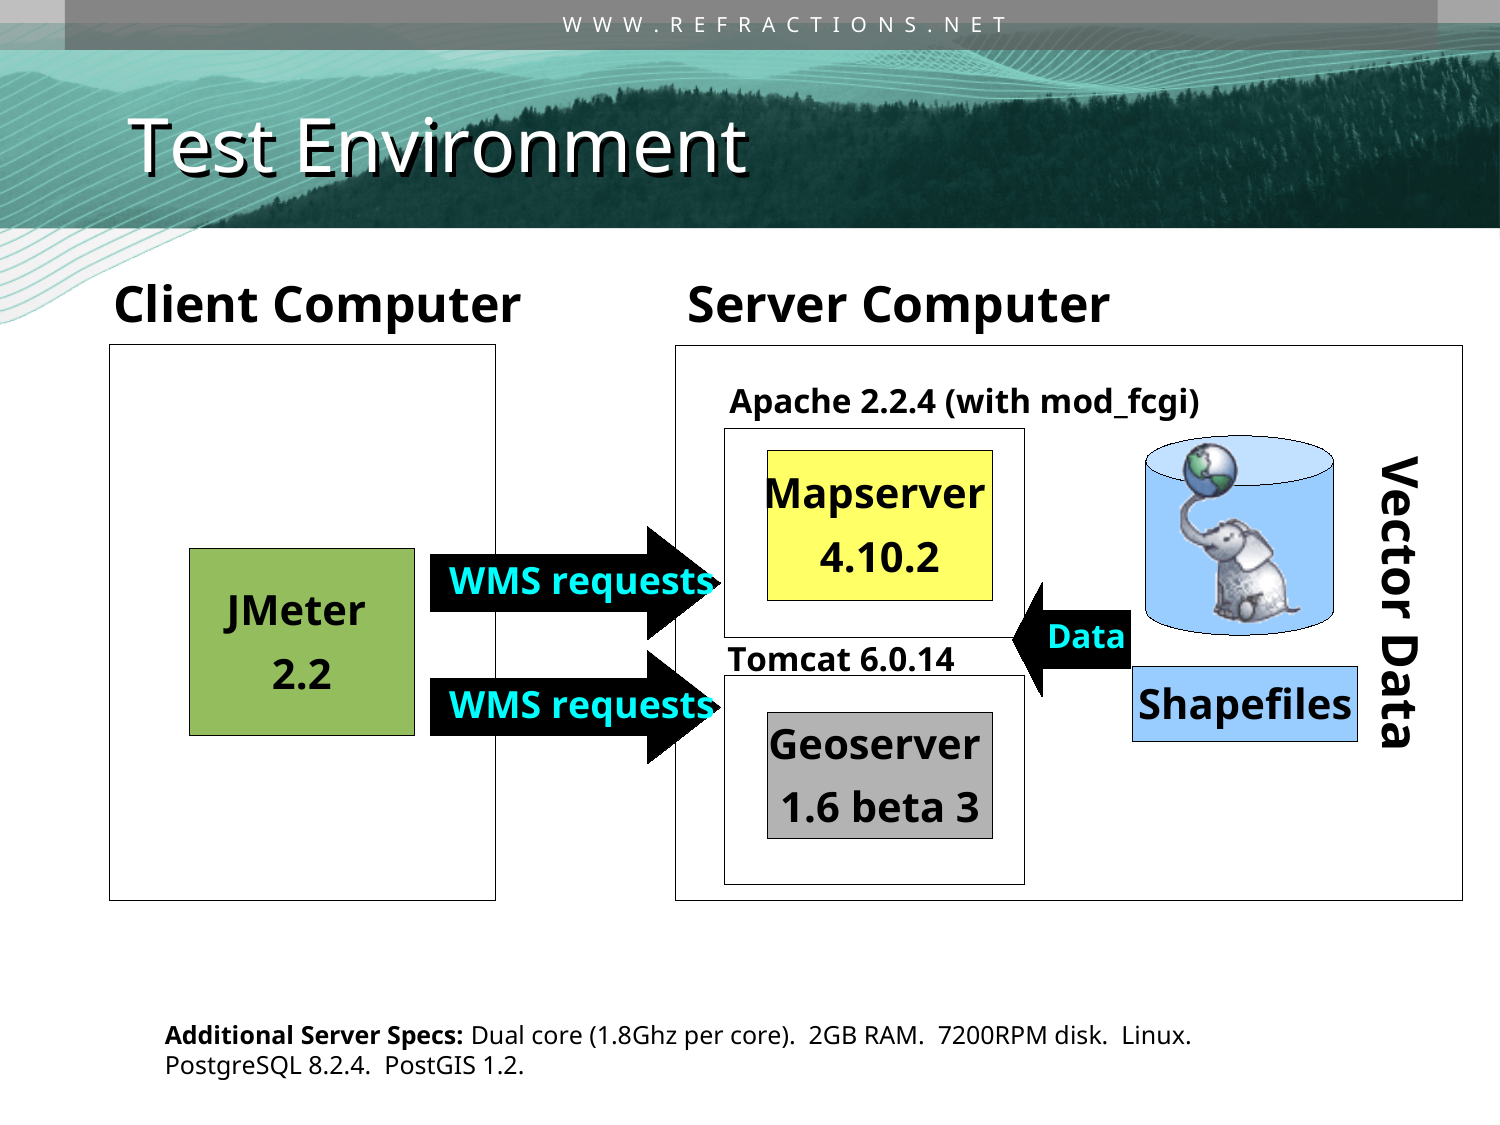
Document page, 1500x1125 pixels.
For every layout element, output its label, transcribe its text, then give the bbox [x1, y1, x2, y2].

text_box Apache 2.2.4 (with mod_fcgi) [714, 373, 1268, 430]
text_box [1025, 582, 1043, 631]
text_box [430, 678, 434, 736]
text_box Shapefiles [1132, 666, 1358, 742]
text_box [1314, 464, 1334, 626]
picture [1170, 435, 1314, 632]
text_box [707, 576, 721, 590]
title Test Environment [112, 62, 1388, 226]
text_box Server Computer [672, 266, 1161, 344]
picture [0, 50, 1500, 325]
text_box Vector Data [1361, 441, 1440, 780]
text_box Tomcat 6.0.14 [712, 631, 1161, 688]
text_box Data [1032, 608, 1163, 665]
text_box [647, 526, 678, 550]
text_box WMS requests [434, 550, 707, 613]
text_box Geoserver 1.6 beta 3 [767, 712, 993, 839]
text_box [1145, 462, 1170, 627]
text_box [430, 554, 434, 612]
text_box [1016, 617, 1024, 631]
text_box WMS requests [434, 674, 707, 737]
text_box Mapserver 4.10.2 [767, 450, 993, 601]
text_box [647, 613, 682, 640]
text_box Additional Server Specs: Dual core (1.8Ghz per core). 2GB RAM. 7200RPM disk. Linux. PostgreSQL 8.2.4. PostGIS 1.2. [150, 1012, 1351, 1087]
text_box [1037, 688, 1043, 697]
text_box JMeter 2.2 [189, 548, 415, 736]
text_box [707, 700, 721, 713]
text_box Client Computer [98, 266, 587, 344]
text_box [647, 737, 682, 764]
text_box [647, 650, 678, 674]
text_box [1194, 632, 1285, 636]
